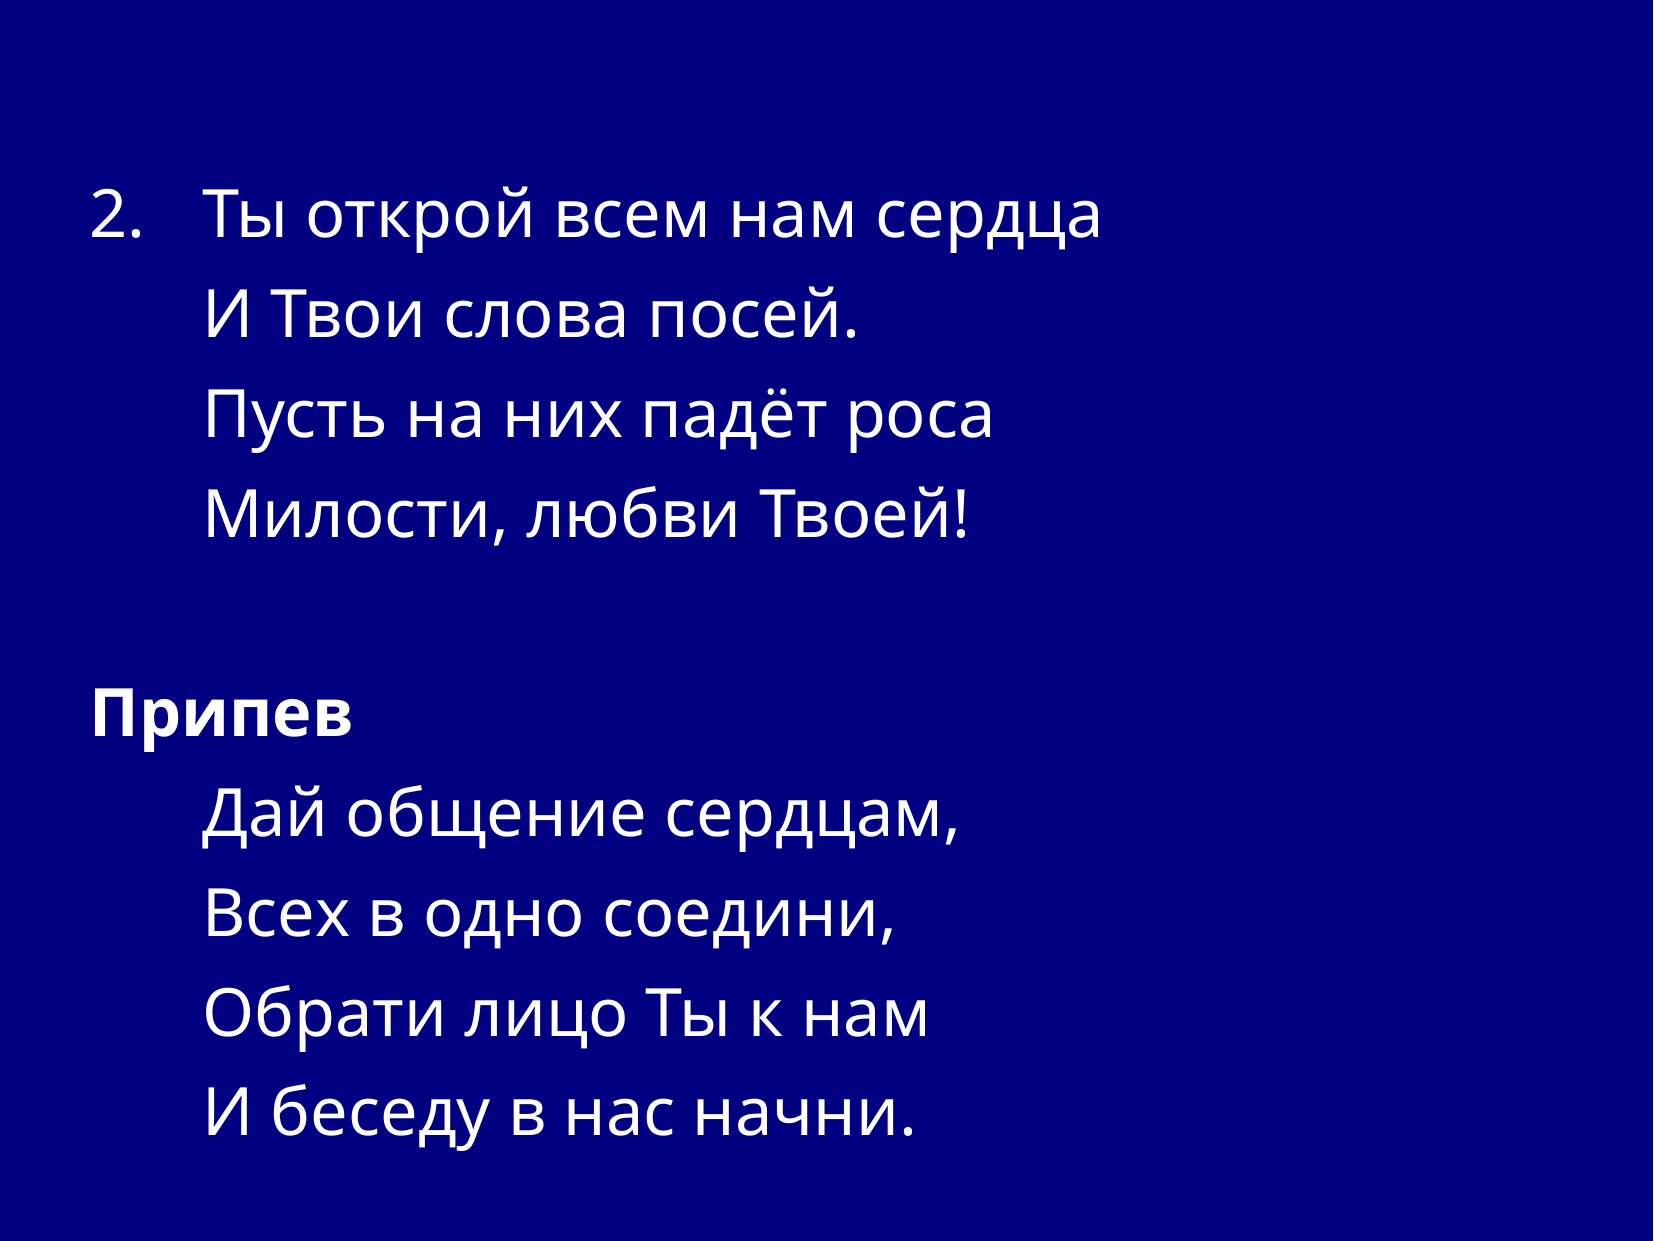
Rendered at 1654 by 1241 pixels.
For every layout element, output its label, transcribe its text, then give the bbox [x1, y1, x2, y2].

text_box 2. Ты открой всем нам сердца И Твои слова посей. Пусть на них падёт роса Милости, любви Твоей! Припев Дай общение сердцам, Всех в одно соедини, Обрати лицо Ты к нам И беседу в нас начни. [75, 150, 1576, 1163]
